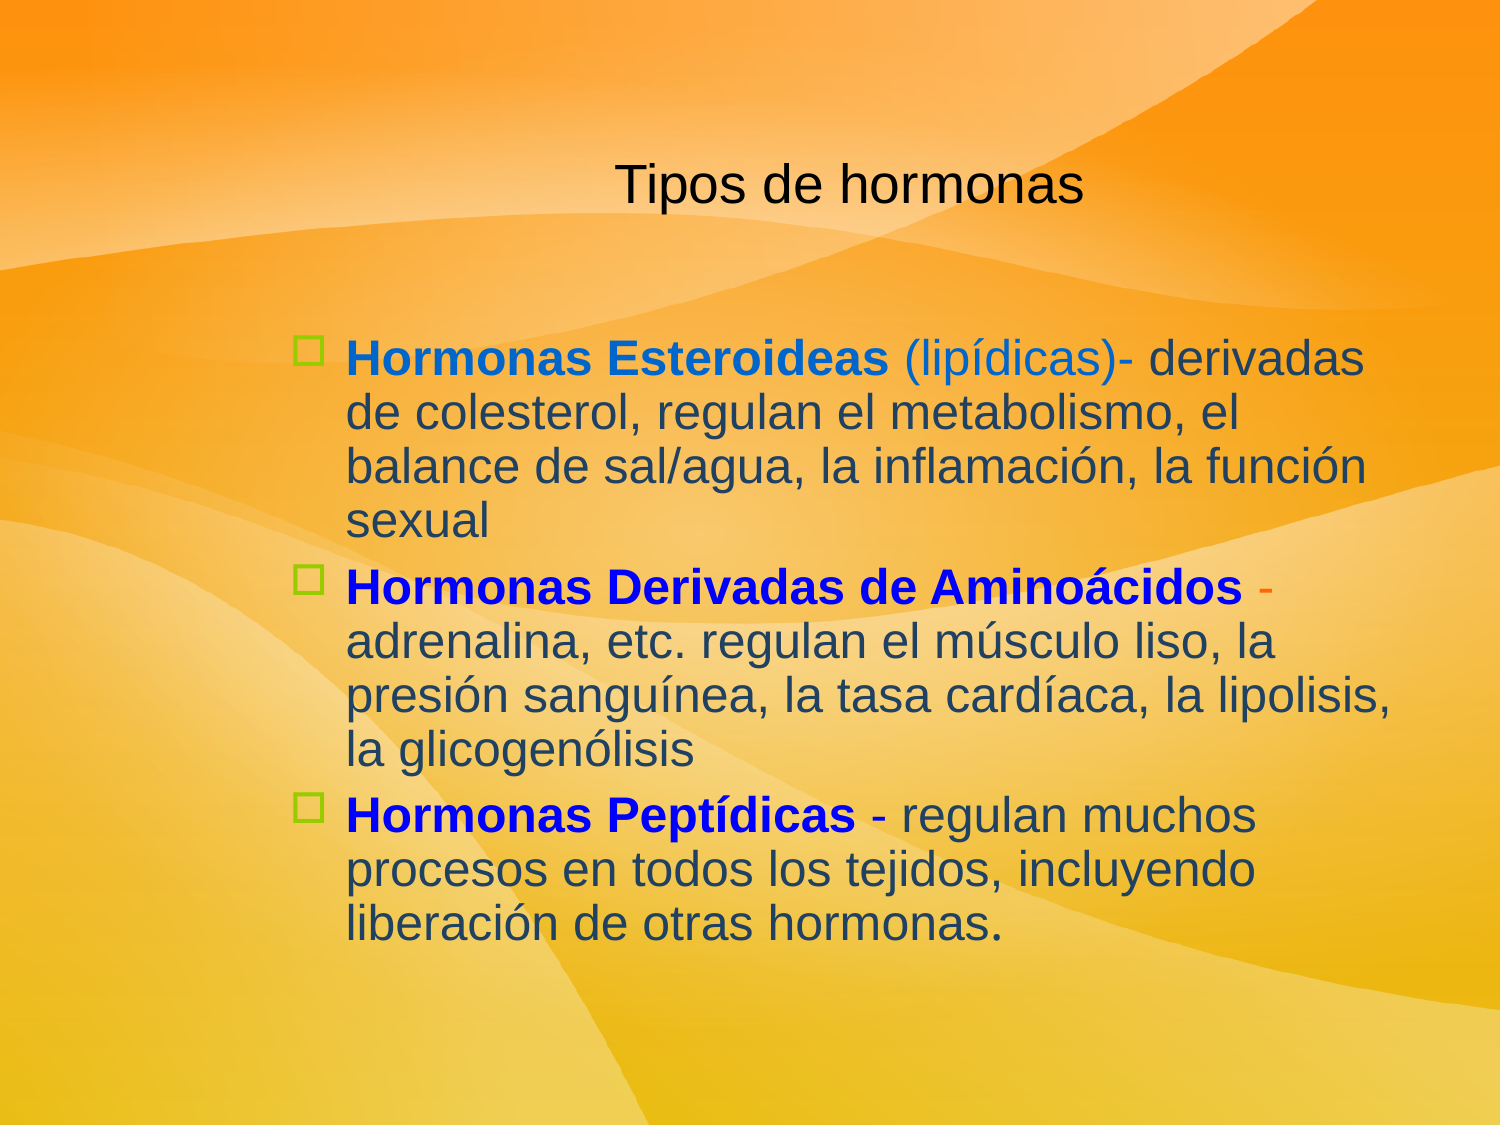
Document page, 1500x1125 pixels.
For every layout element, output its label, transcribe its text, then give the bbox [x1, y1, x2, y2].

picture [0, 0, 1500, 1125]
list Hormonas Esteroideas (lipídicas)- derivadas de colesterol, regulan el metabolismo, el balance de sal/agua, la inflamación, la función sexual Hormonas Derivadas de Aminoácidos - adrenalina, etc. regulan el músculo liso, la presión sanguínea, la tasa cardíaca, la lipolisis, la glicogenólisis Hormonas Peptídicas - regulan muchos procesos en todos los tejidos, incluyendo liberación de otras hormonas. [274, 324, 1425, 1026]
title Tipos de hormonas [274, 75, 1425, 288]
